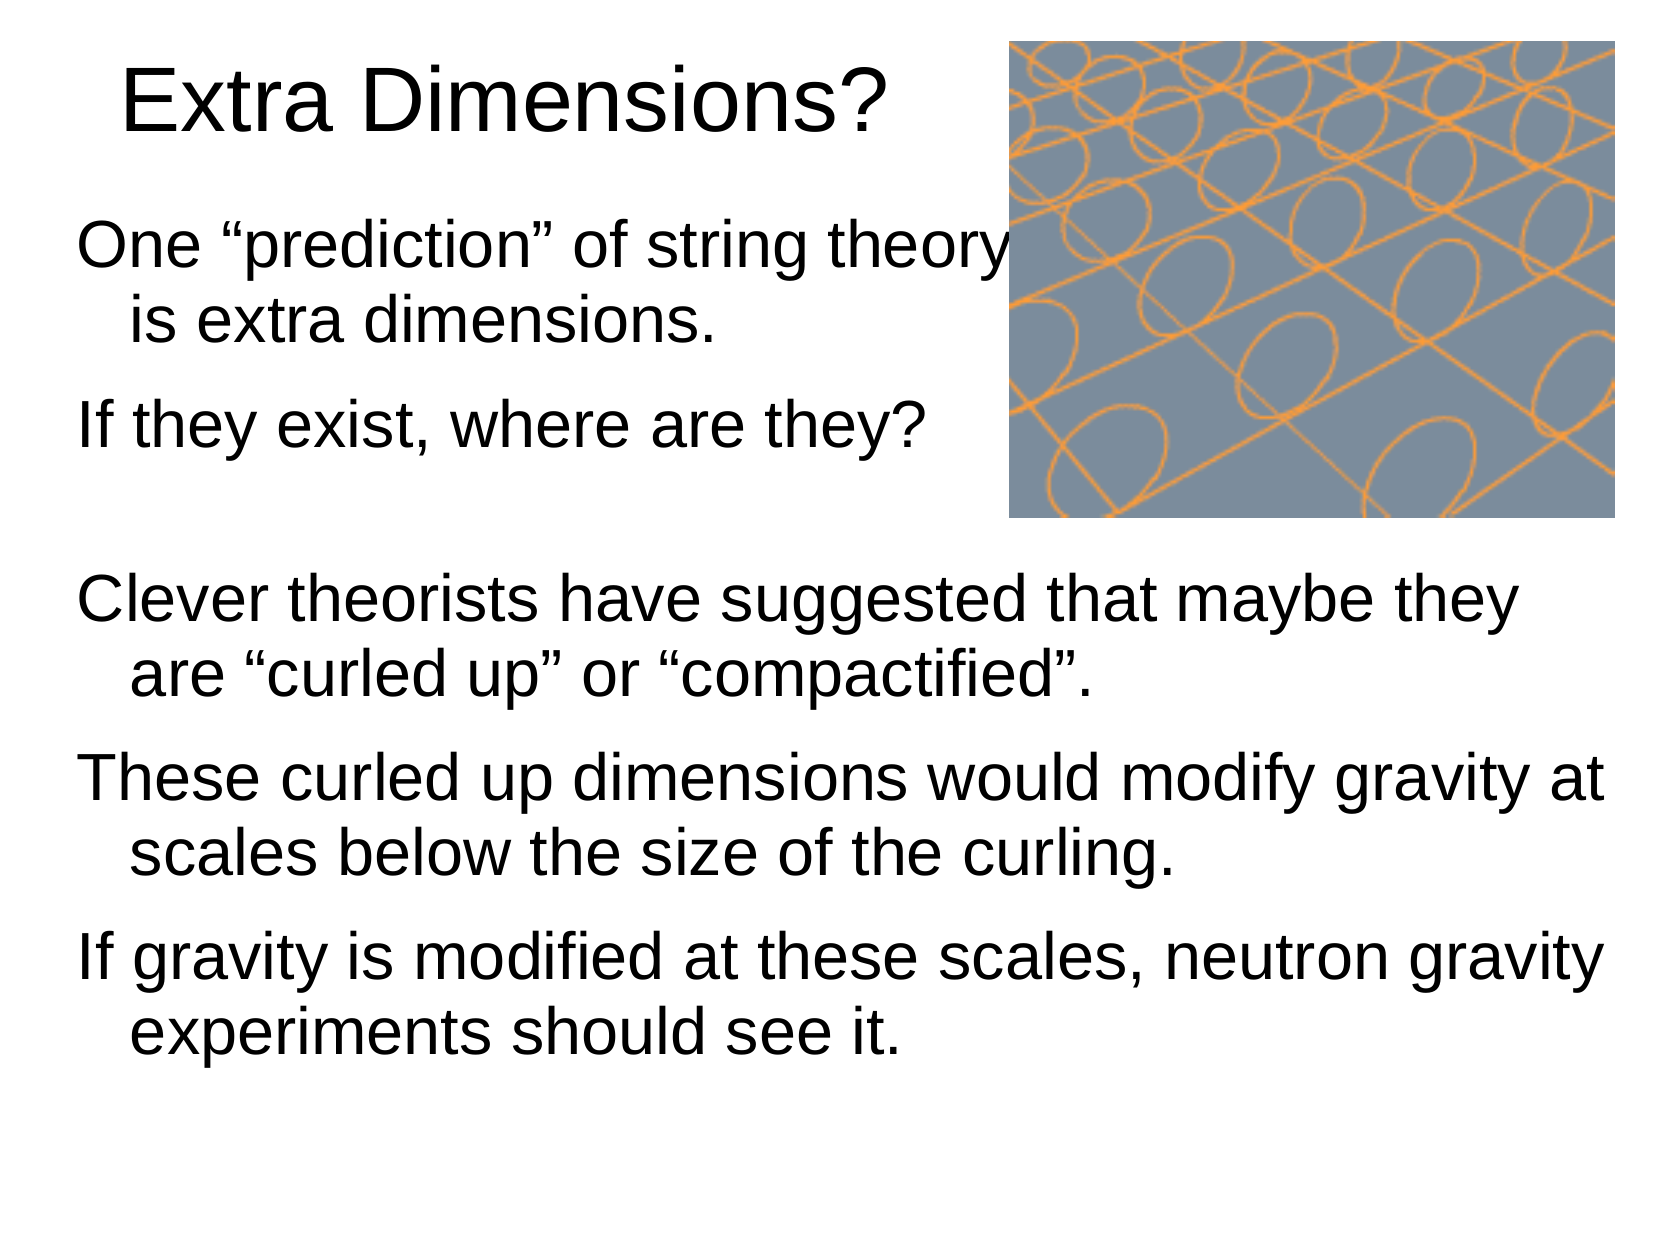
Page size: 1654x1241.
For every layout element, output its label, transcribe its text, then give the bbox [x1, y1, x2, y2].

list One “prediction” of string theory is extra dimensions. If they exist, where are they? [59, 207, 1034, 535]
title Extra Dimensions? [59, 3, 951, 196]
list Clever theorists have suggested that maybe they are “curled up” or “compactified”. These curled up dimensions would modify gravity at scales below the size of the curling. If gravity is modified at these scales, neutron gravity experiments should see it. [59, 561, 1625, 1241]
picture [1009, 41, 1615, 518]
